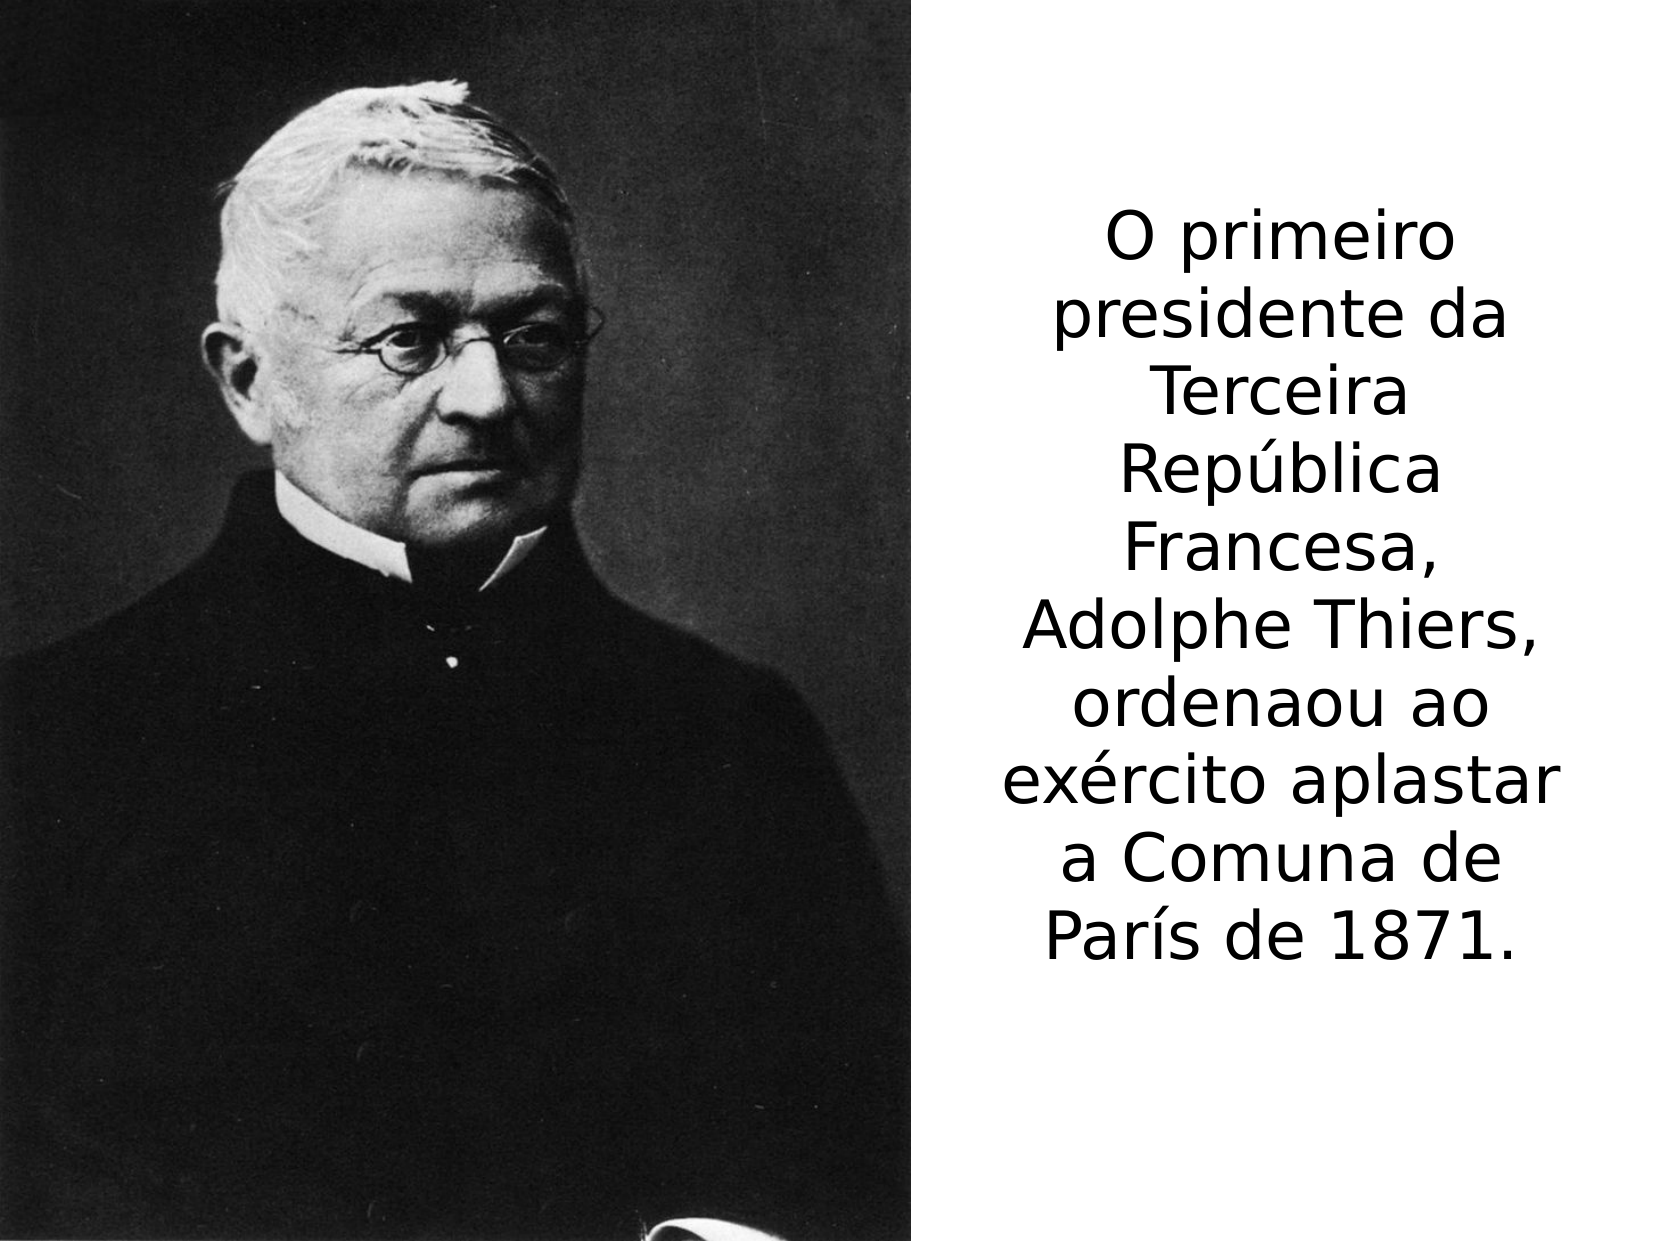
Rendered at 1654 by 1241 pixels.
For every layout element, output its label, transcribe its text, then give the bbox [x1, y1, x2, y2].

text_box O primeiro presidente da Terceira República Francesa, Adolphe Thiers, ordenaou ao exército aplastar a Comuna de París de 1871. [992, 197, 1571, 976]
picture [0, 0, 911, 1241]
